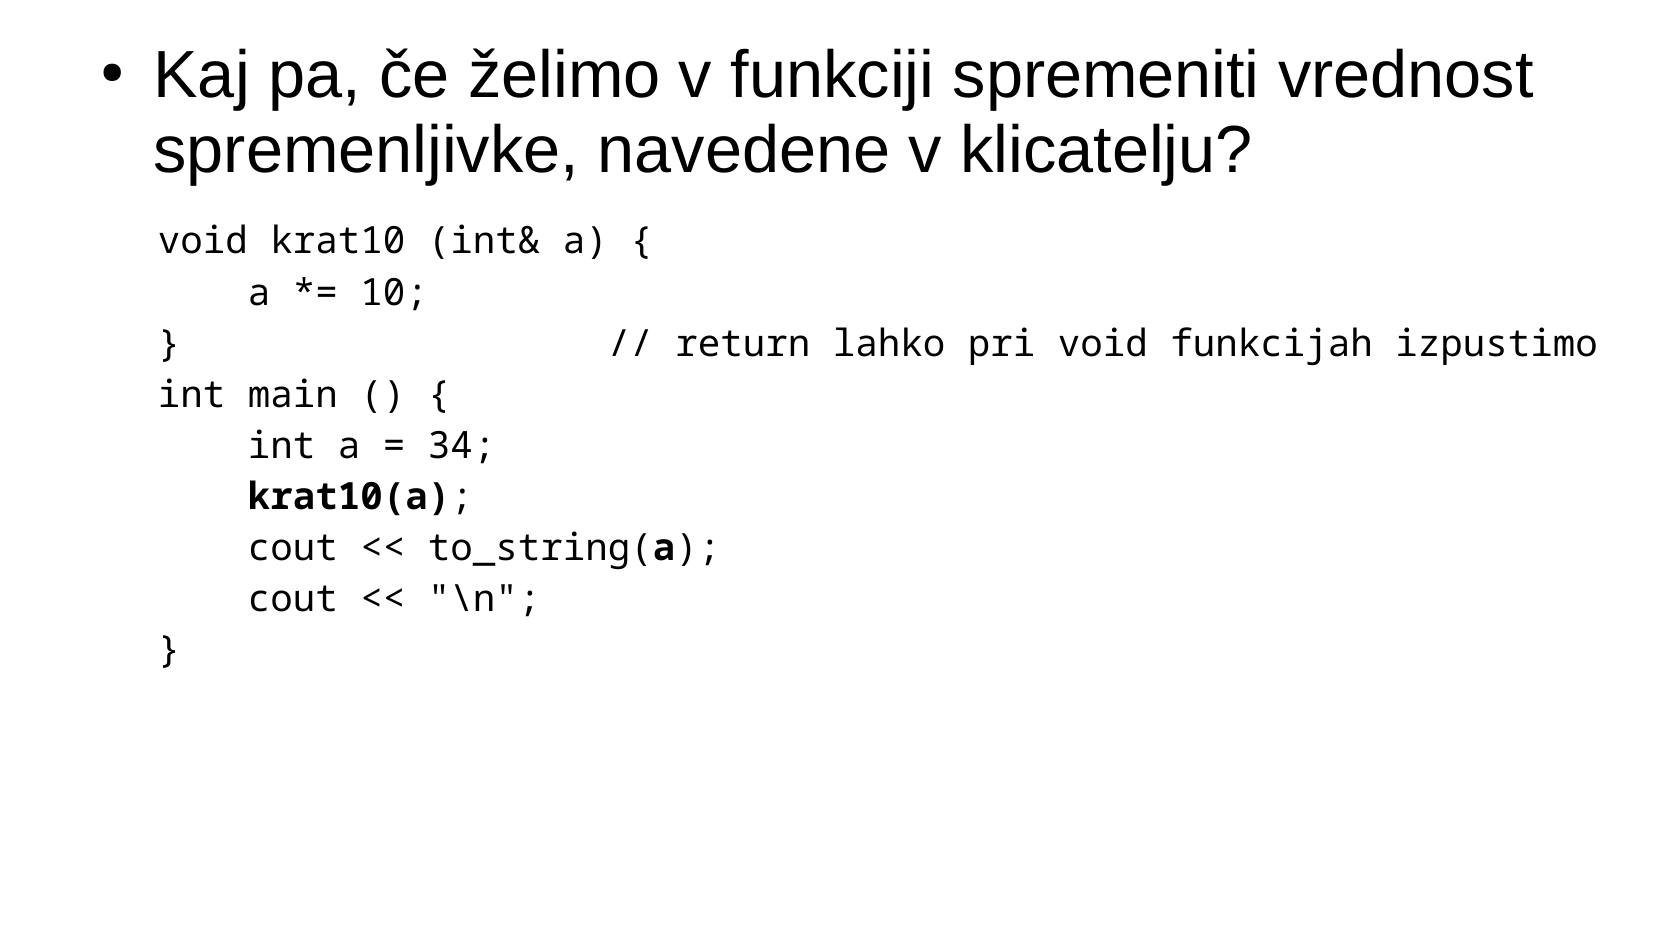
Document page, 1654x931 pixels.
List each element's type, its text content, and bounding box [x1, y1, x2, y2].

list Kaj pa, če želimo v funkciji spremeniti vrednost spremenljivke, navedene v klicatelju? [82, 37, 1571, 758]
text_box void krat10 (int& a) { a *= 10; } // return lahko pri void funkcijah izpustimo int main () { int a = 34; krat10(a); cout << to_string(a); cout << "\n"; } [143, 206, 1625, 783]
